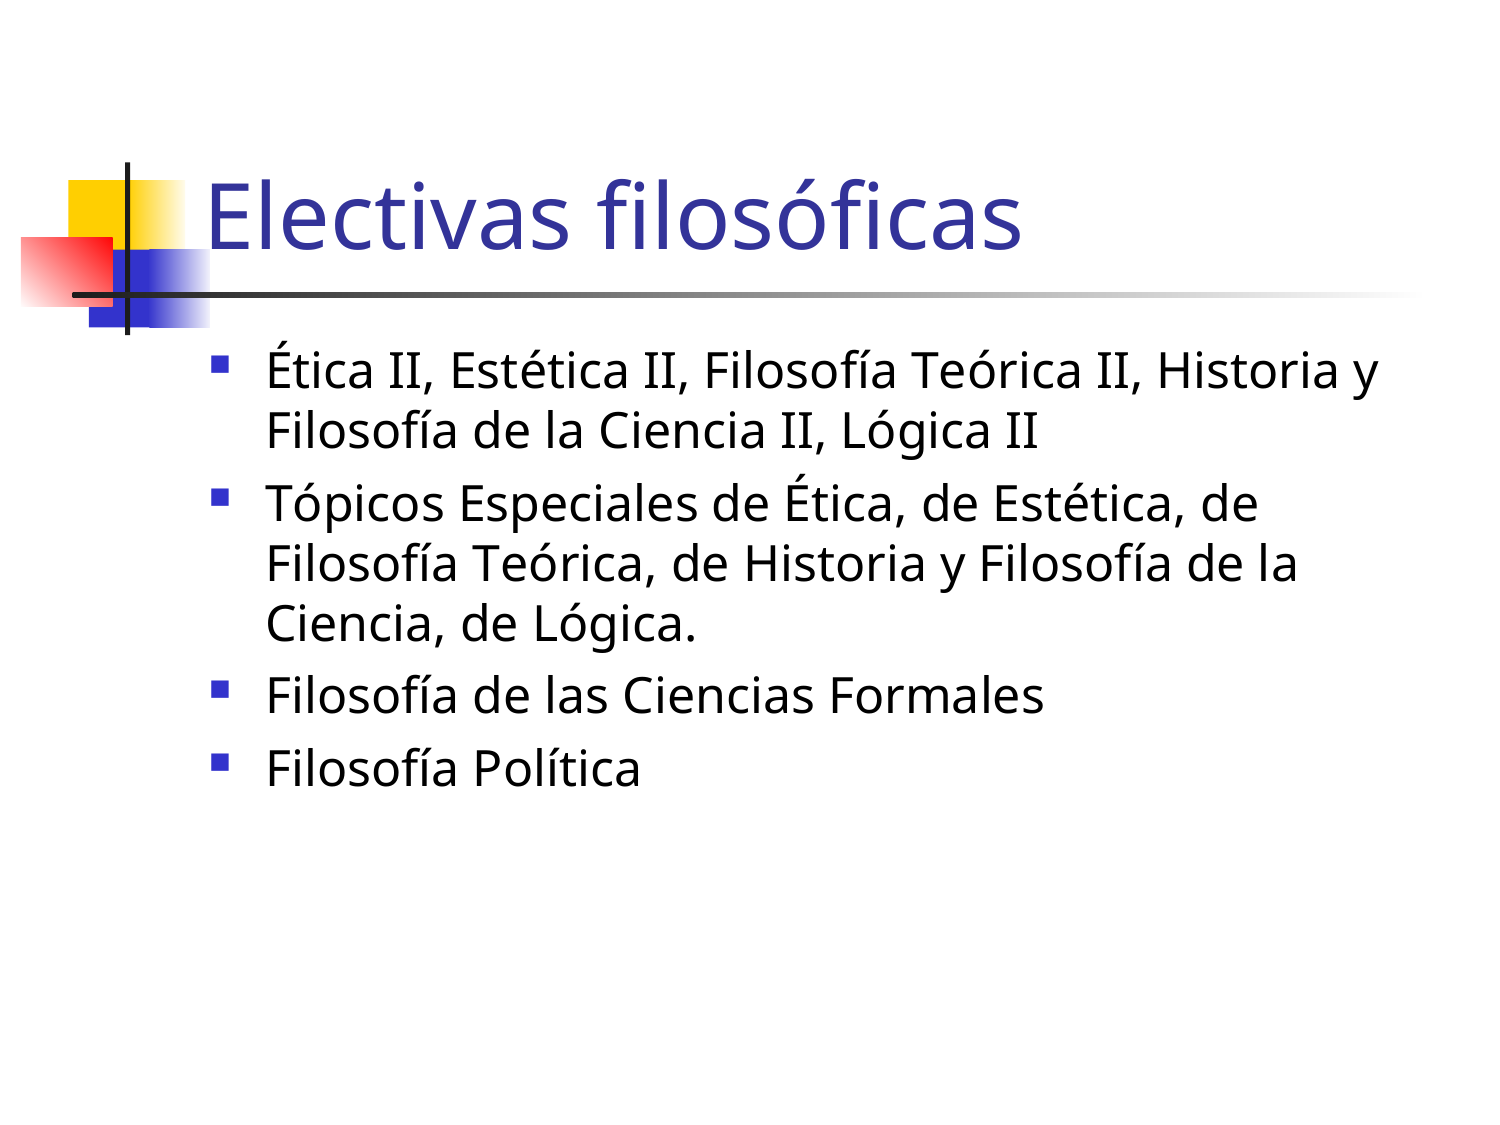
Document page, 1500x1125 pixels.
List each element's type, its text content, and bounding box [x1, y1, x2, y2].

list Ética II, Estética II, Filosofía Teórica II, Historia y Filosofía de la Ciencia II, Lógica II Tópicos Especiales de Ética, de Estética, de Filosofía Teórica, de Historia y Filosofía de la Ciencia, de Lógica. Filosofía de las Ciencias Formales Filosofía Política [193, 331, 1469, 1007]
title Electivas filosóficas [188, 35, 1468, 276]
